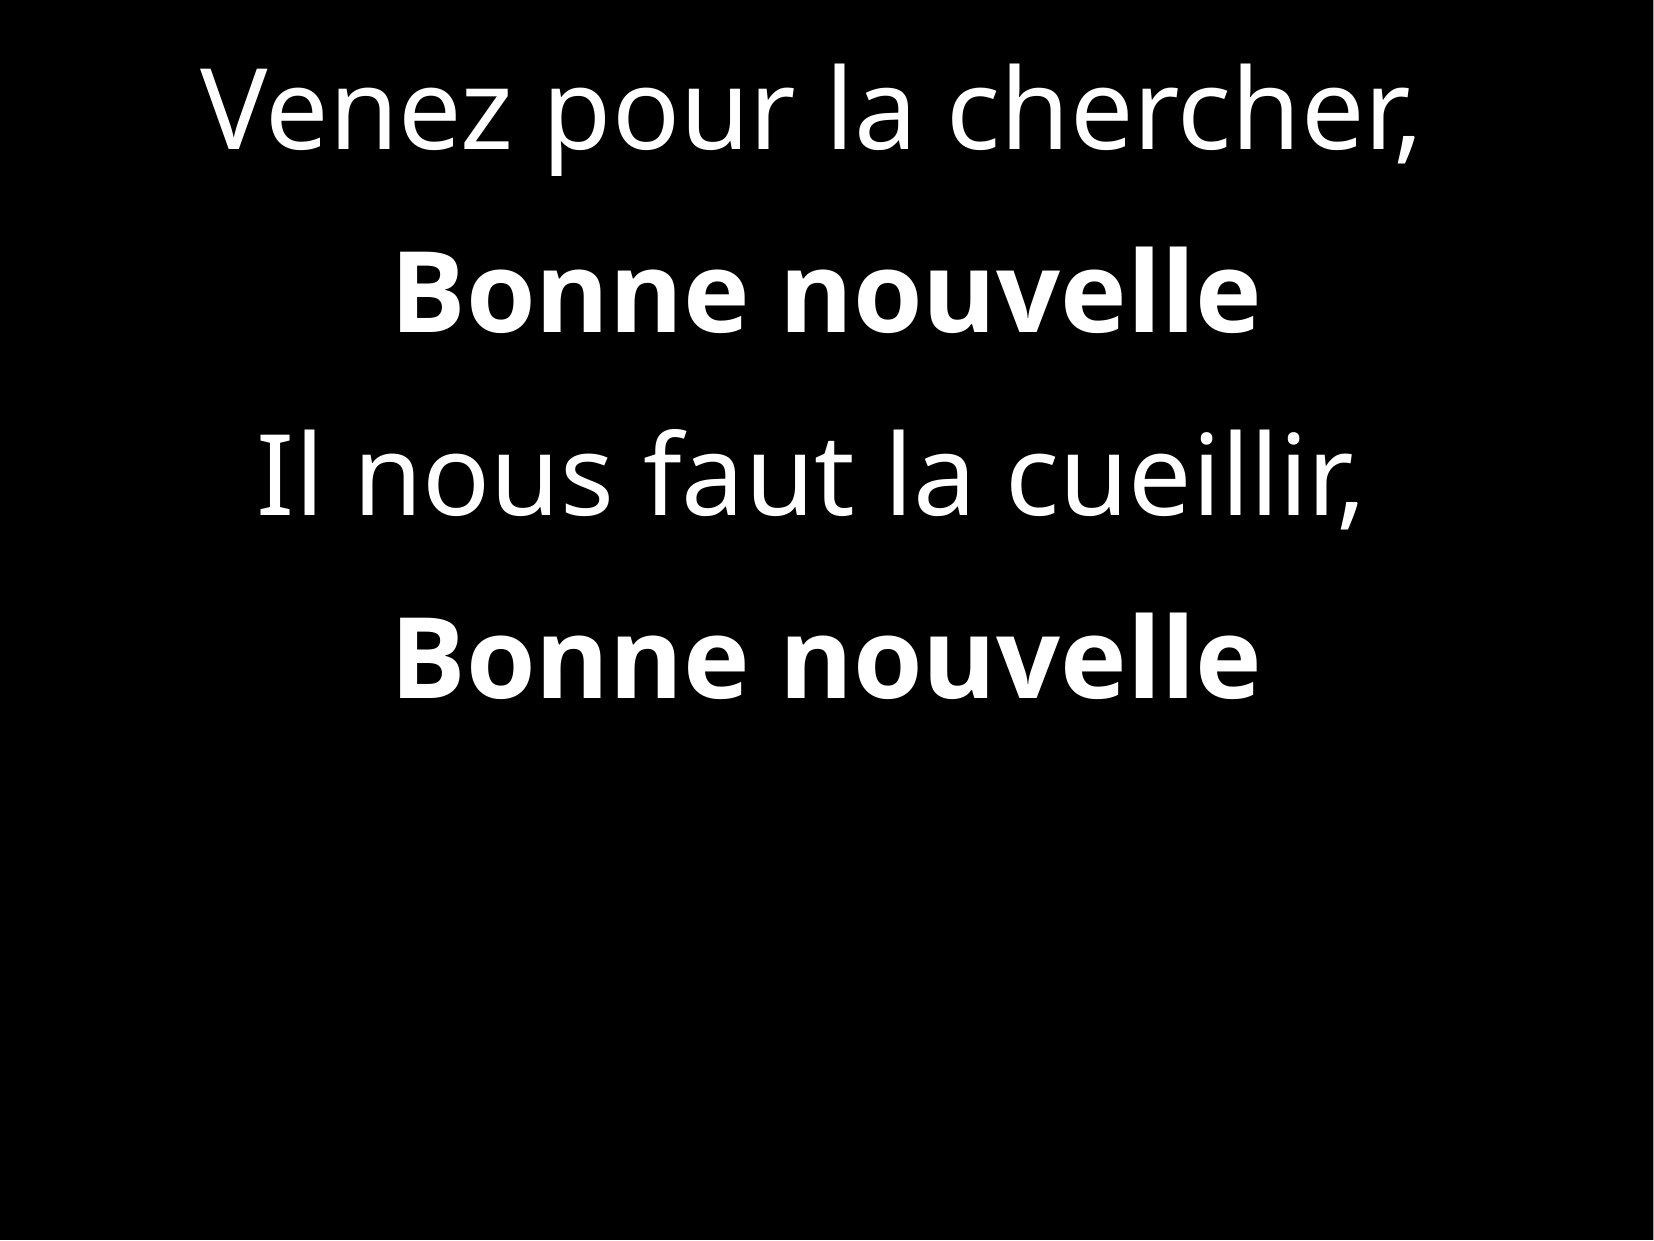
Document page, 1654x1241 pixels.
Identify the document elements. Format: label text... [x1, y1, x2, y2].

list Venez pour la chercher, Bonne nouvelle Il nous faut la cueillir, Bonne nouvelle [0, 29, 1654, 1241]
